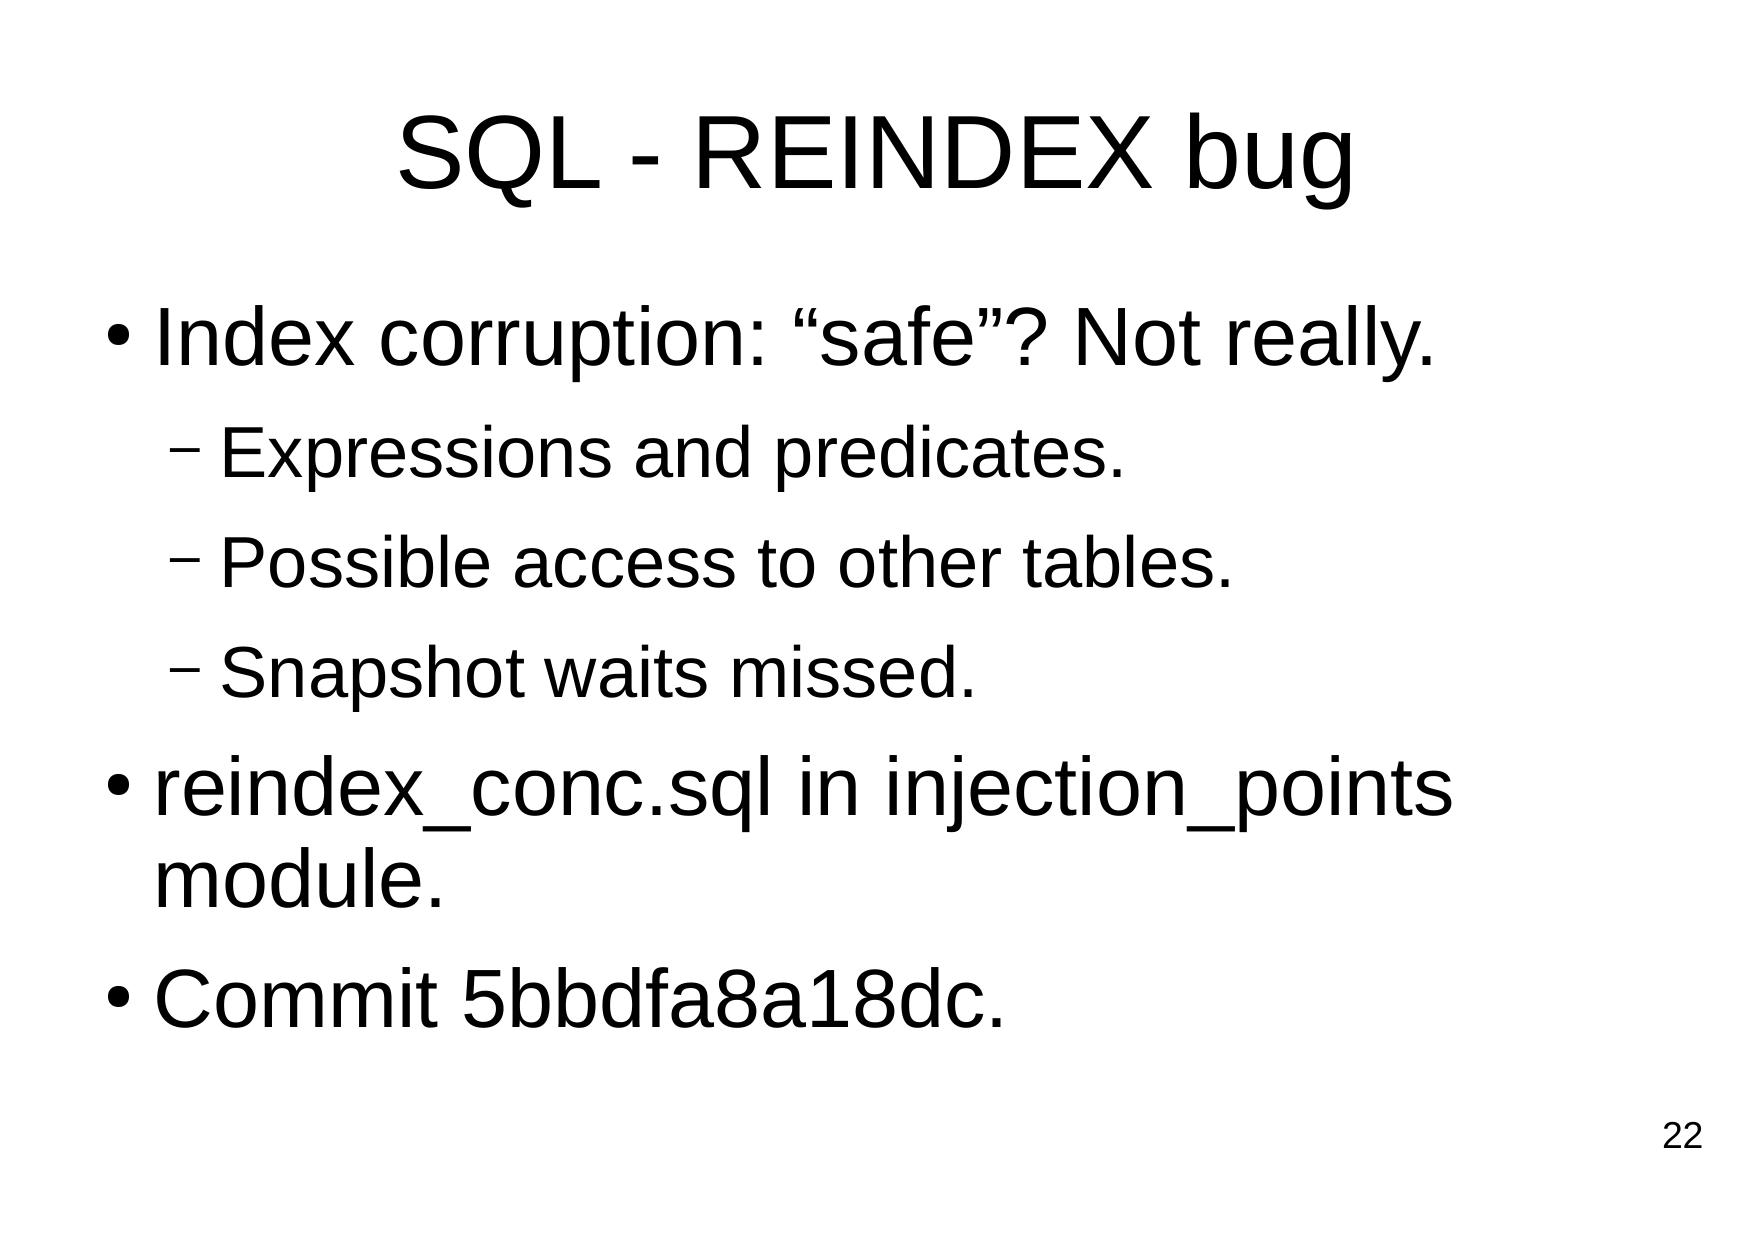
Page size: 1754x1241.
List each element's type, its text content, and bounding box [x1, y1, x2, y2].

title SQL - REINDEX bug [87, 49, 1667, 257]
list Index corruption: “safe”? Not really. Expressions and predicates. Possible access to other tables. Snapshot waits missed. reindex_conc.sql in injection_points module. Commit 5bbdfa8a18dc. [87, 290, 1667, 1051]
text_box <number> [1447, 1106, 1719, 1201]
